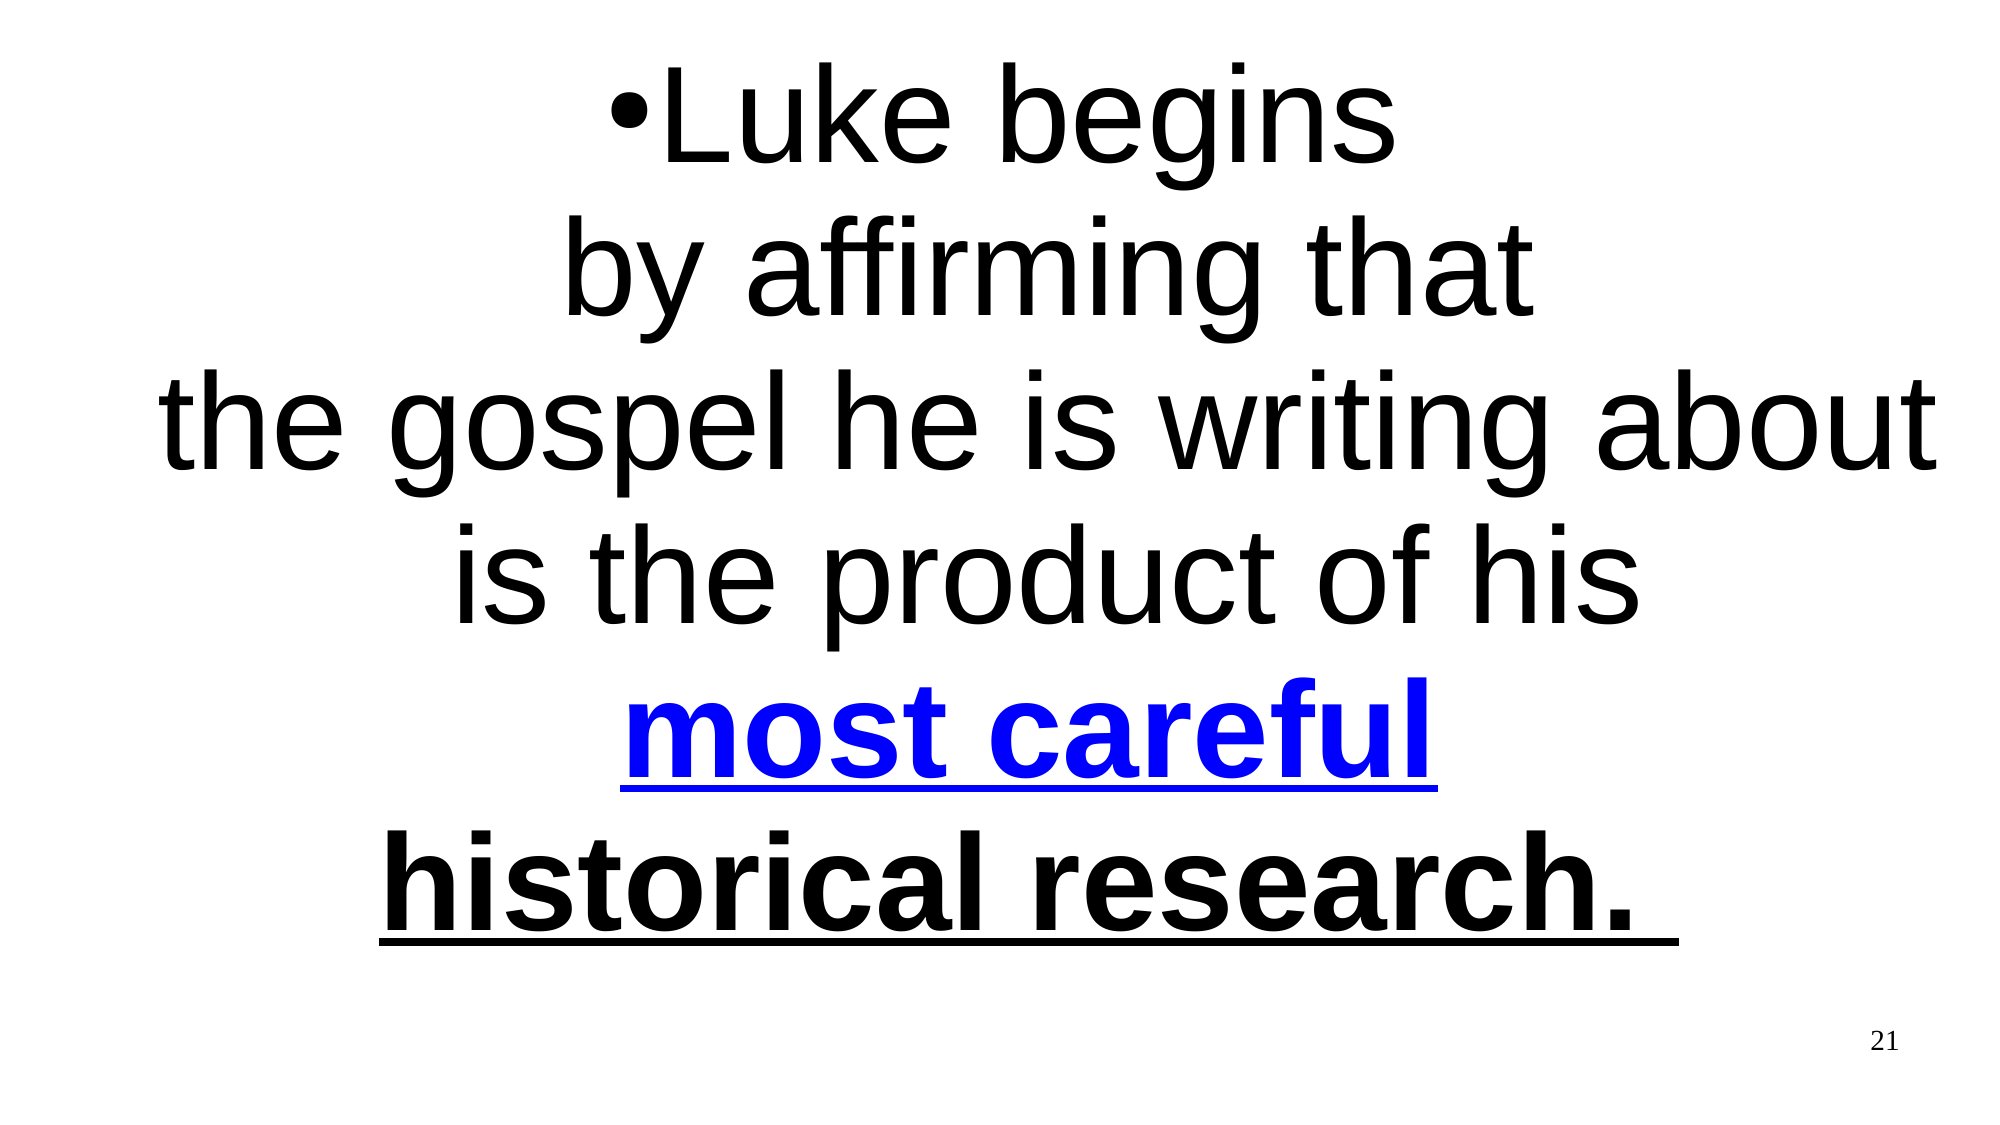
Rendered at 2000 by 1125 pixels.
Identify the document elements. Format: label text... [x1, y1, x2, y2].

list Luke begins by affirming that the gospel he is writing about is the product of his most careful historical research. [37, 37, 1988, 1125]
